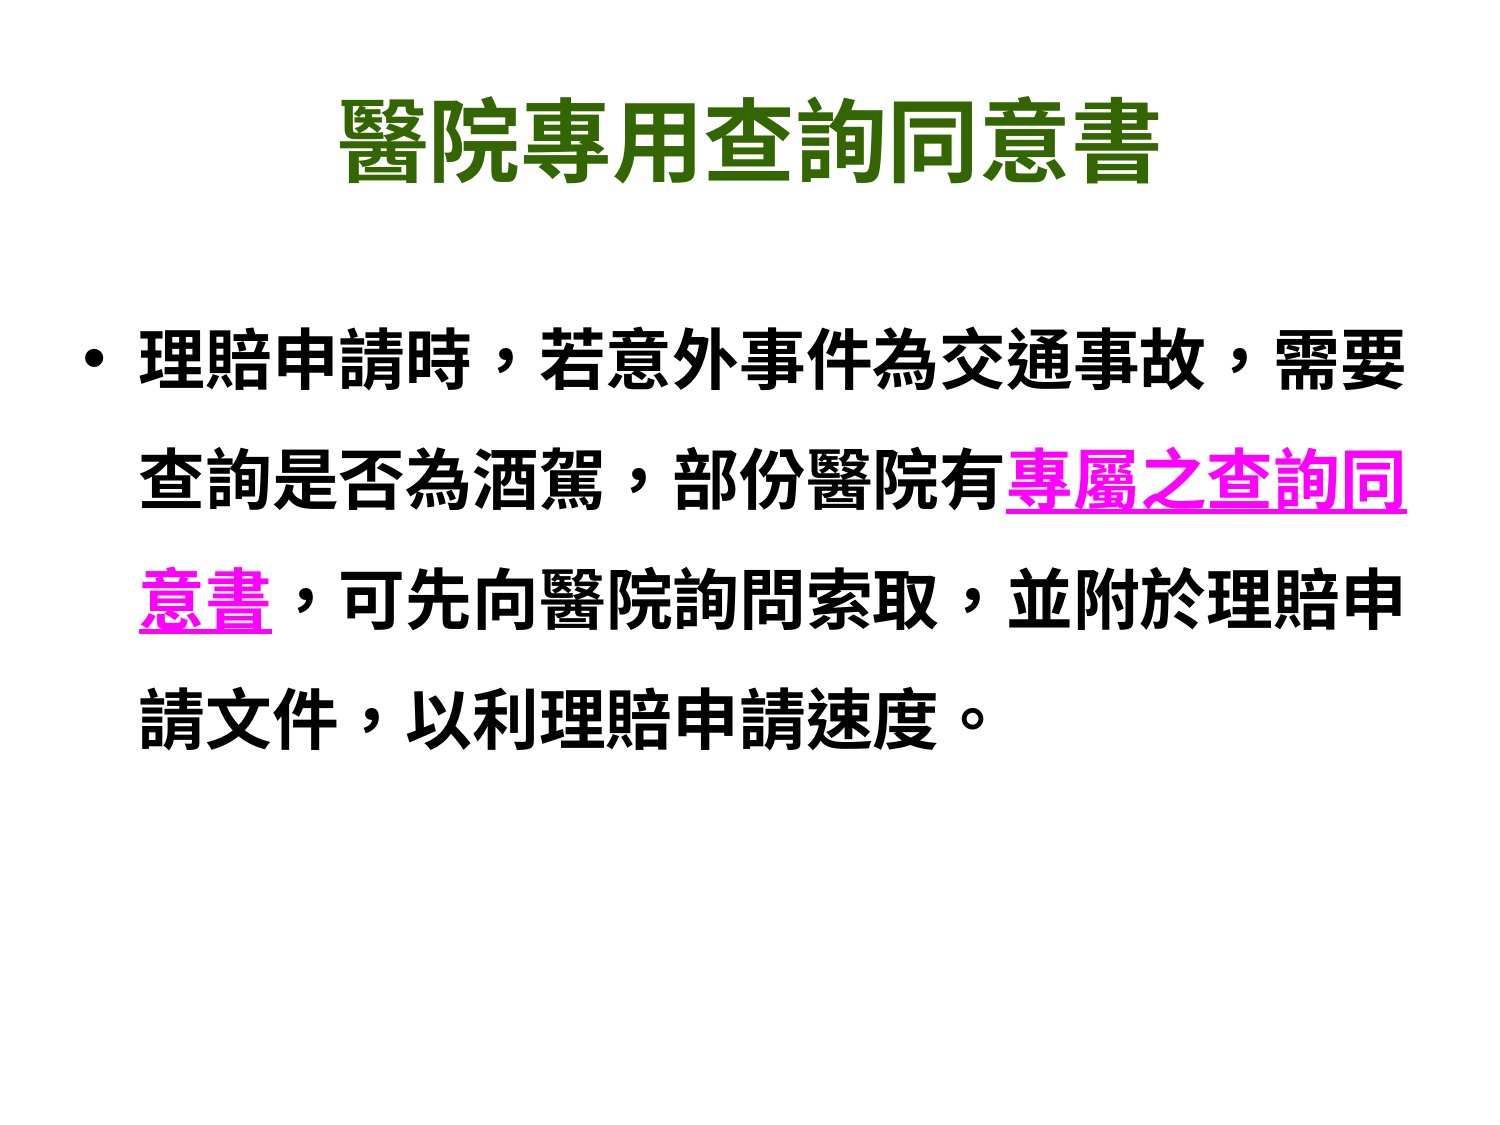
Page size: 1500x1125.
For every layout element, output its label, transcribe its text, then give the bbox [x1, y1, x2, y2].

title 醫院專用查詢同意書 [75, 45, 1426, 233]
list 理賠申請時，若意外事件為交通事故，需要查詢是否為酒駕，部份醫院有專屬之查詢同意書，可先向醫院詢問索取，並附於理賠申請文件，以利理賠申請速度。 [75, 262, 1426, 835]
